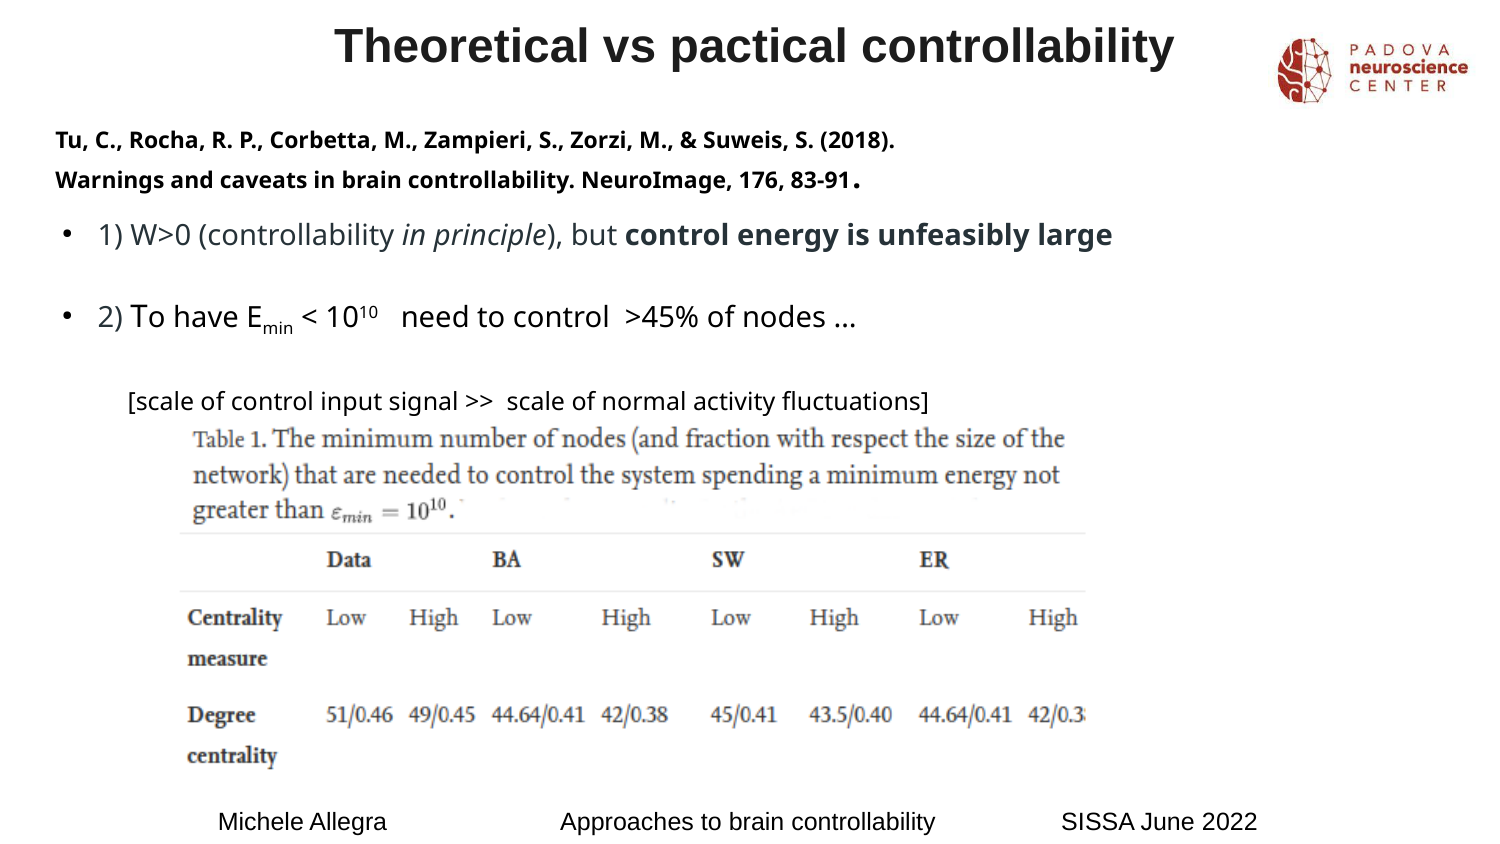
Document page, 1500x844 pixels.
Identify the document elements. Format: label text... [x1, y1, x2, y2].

picture [1268, 10, 1476, 123]
text_box Michele Allegra Approaches to brain controllability SISSA June 2022 [64, 794, 1415, 844]
text_box Theoretical vs pactical controllability [74, 0, 1436, 95]
text_box Tu, C., Rocha, R. P., Corbetta, M., Zampieri, S., Zorzi, M., & Suweis, S. (2018). Warnings and caveats in brain controllability. NeuroImage, 176, 83-91. [40, 116, 1475, 195]
text_box 1) W>0 (controllability in principle), but control energy is unfeasibly large 2) To have Emin < 1010 need to control >45% of nodes … [scale of control input signal >> scale of normal activity fluctuations] [47, 206, 1264, 414]
picture [141, 419, 1200, 782]
